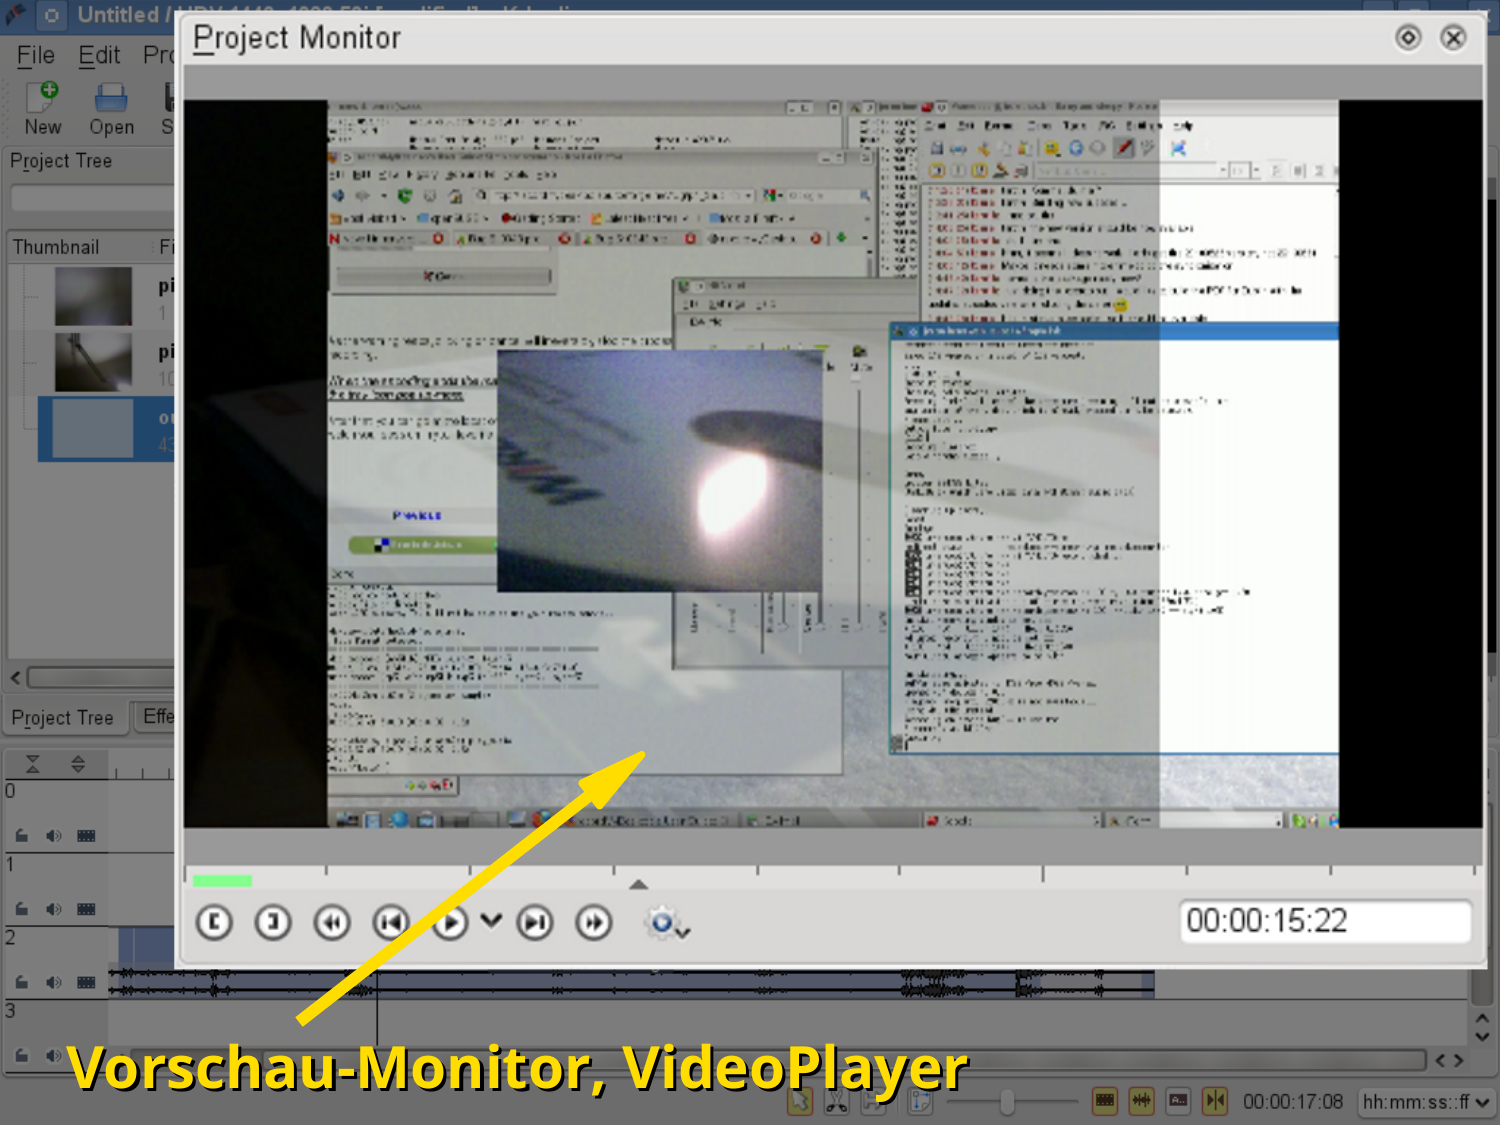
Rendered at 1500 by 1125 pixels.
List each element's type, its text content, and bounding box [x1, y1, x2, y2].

text_box Vorschau-Monitor, VideoPlayer [51, 1014, 1481, 1098]
picture [0, 0, 1500, 1125]
